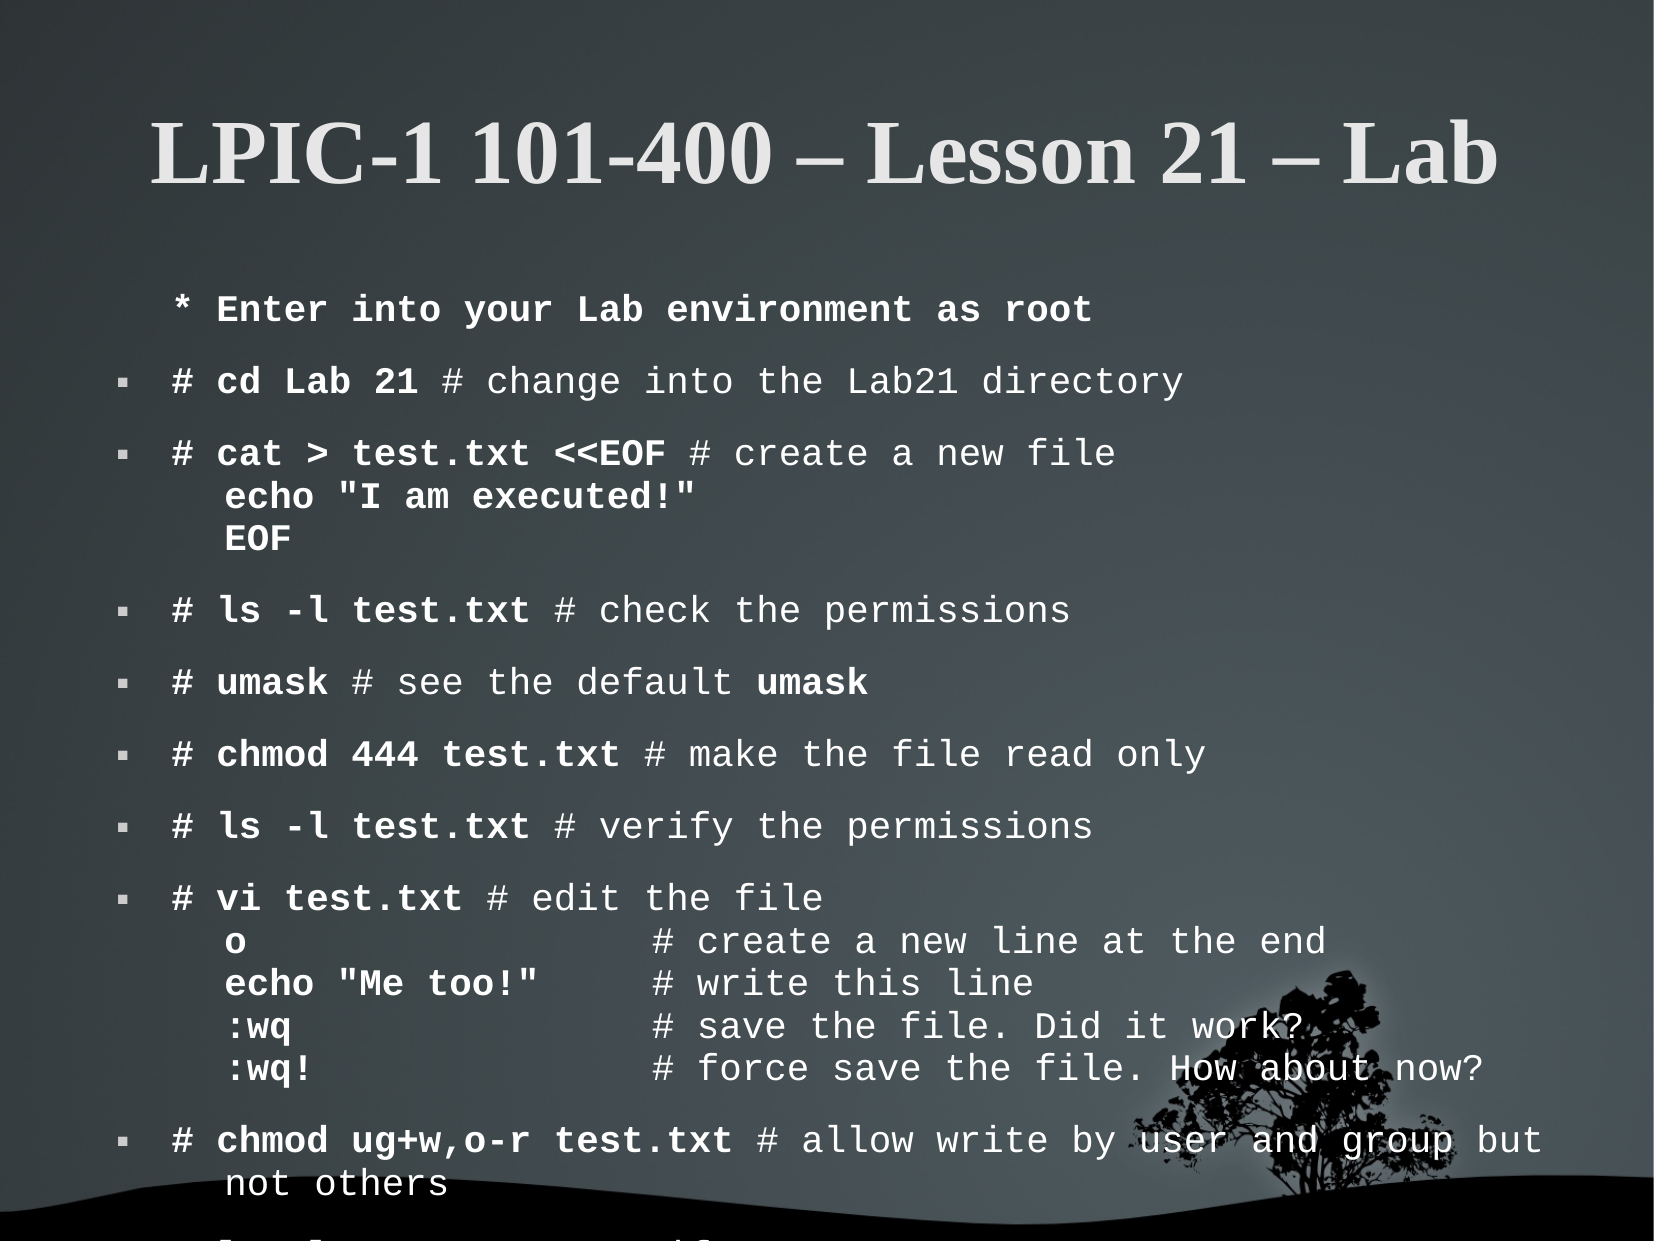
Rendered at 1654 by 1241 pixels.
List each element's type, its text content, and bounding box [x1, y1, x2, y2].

title LPIC-1 101-400 – Lesson 21 – Lab [82, 49, 1571, 257]
list * Enter into your Lab environment as root # cd Lab 21 # change into the Lab21 directory # cat > test.txt <<EOF # create a new file echo "I am executed!" EOF # ls -l test.txt # check the permissions # umask # see the default umask # chmod 444 test.txt # make the file read only # ls -l test.txt # verify the permissions # vi test.txt # edit the file o # create a new line at the end echo "Me too!" # write this line :wq # save the file. Did it work? :wq! # force save the file. How about now? # chmod ug+w,o-r test.txt # allow write by user and group but not others # ls -l test.txt # verify [82, 290, 1571, 1109]
picture [0, 0, 1654, 1241]
